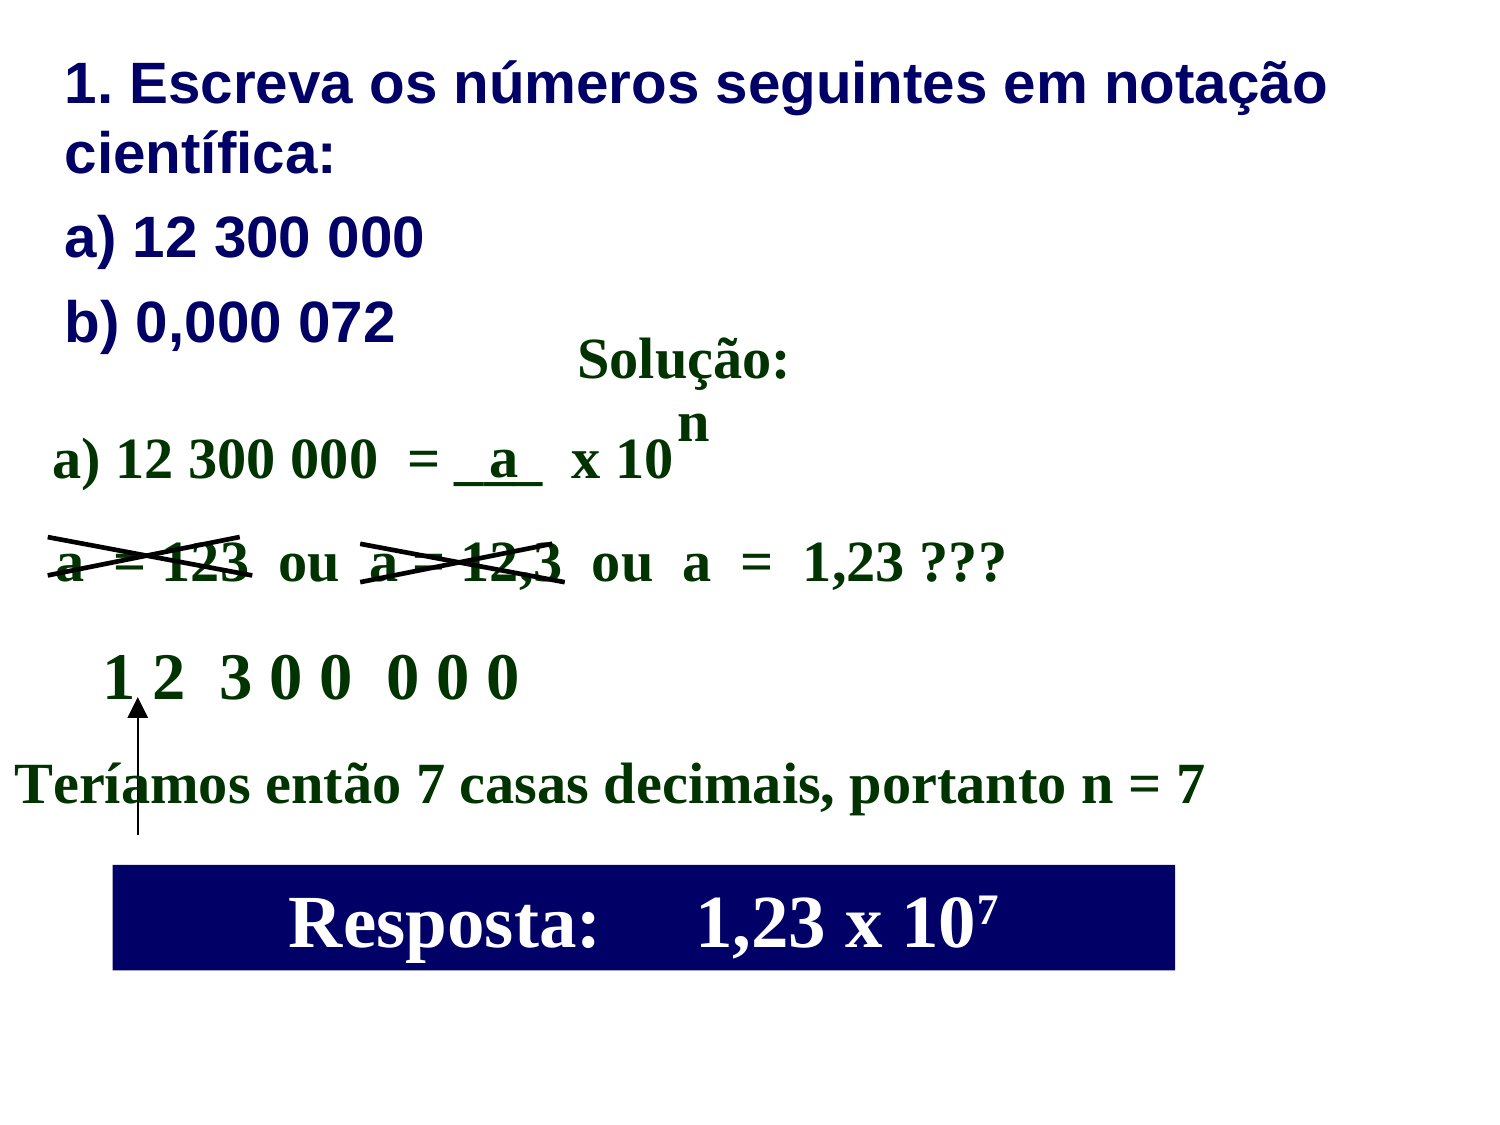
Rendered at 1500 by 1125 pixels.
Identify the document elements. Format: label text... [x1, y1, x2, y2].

text_box 1 2 3 0 0 0 0 0 [87, 624, 800, 721]
text_box n [662, 375, 713, 461]
text_box Solução: [562, 312, 1251, 398]
text_box a = 123 ou a = 12,3 ou a = 1,23 ??? [41, 515, 1042, 601]
text_box a) 12 300 000 = ___ x 10 [37, 412, 474, 498]
text_box a) 12 300 000 = ___ x 10 [526, 412, 750, 498]
text_box a [474, 411, 526, 498]
subtitle 1. Escreva os números seguintes em notação científica: a) 12 300 000 b) 0,000 072 [49, 37, 1413, 363]
text_box Teríamos então 7 casas decimais, portanto n = 7 [0, 737, 1401, 823]
text_box Resposta: 1,23 x 107 [112, 864, 1176, 971]
